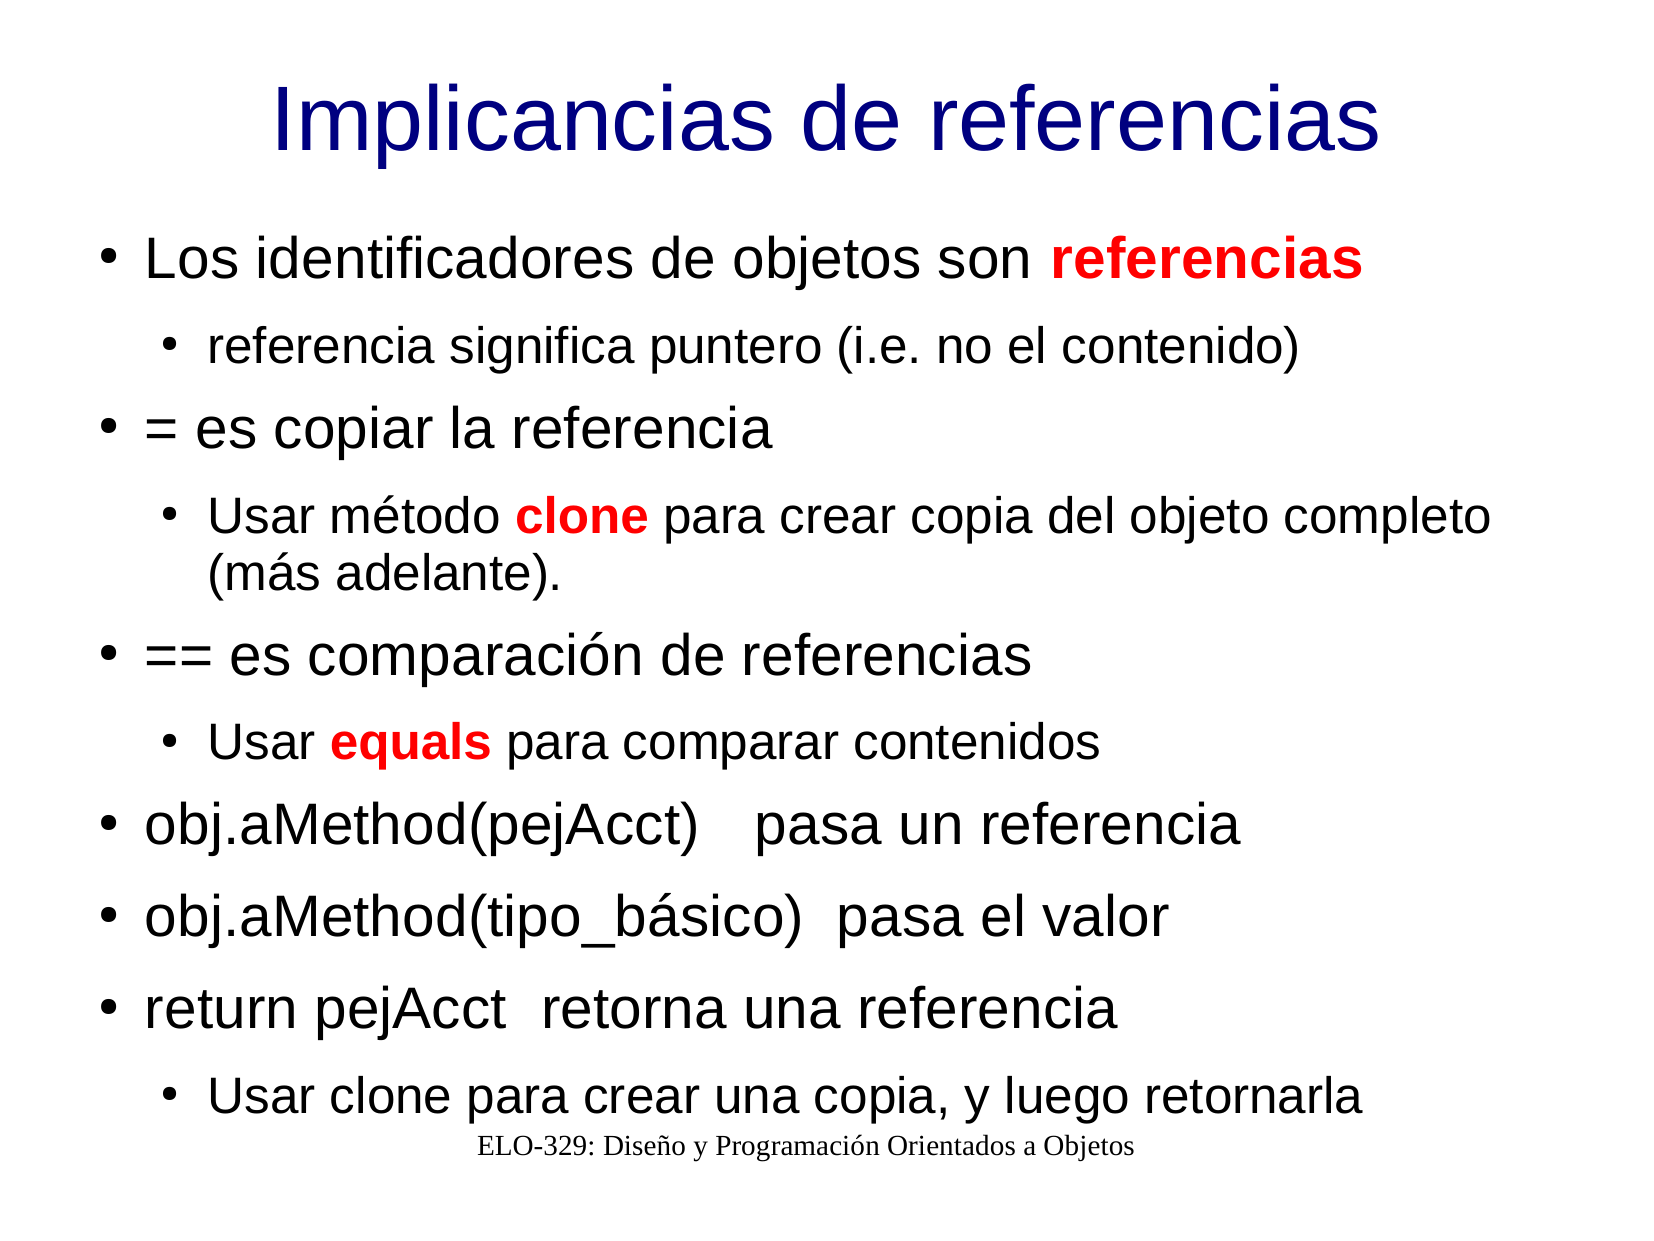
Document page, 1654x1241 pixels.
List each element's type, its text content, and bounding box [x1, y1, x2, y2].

title Implicancias de referencias [82, 56, 1571, 181]
list Los identificadores de objetos son referencias referencia significa puntero (i.e. no el contenido) = es copiar la referencia Usar método clone para crear copia del objeto completo (más adelante). == es comparación de referencias Usar equals para comparar contenidos obj.aMethod(pejAcct) pasa un referencia obj.aMethod(tipo_básico) pasa el valor return pejAcct retorna una referencia Usar clone para crear una copia, y luego retornarla [82, 225, 1571, 1126]
